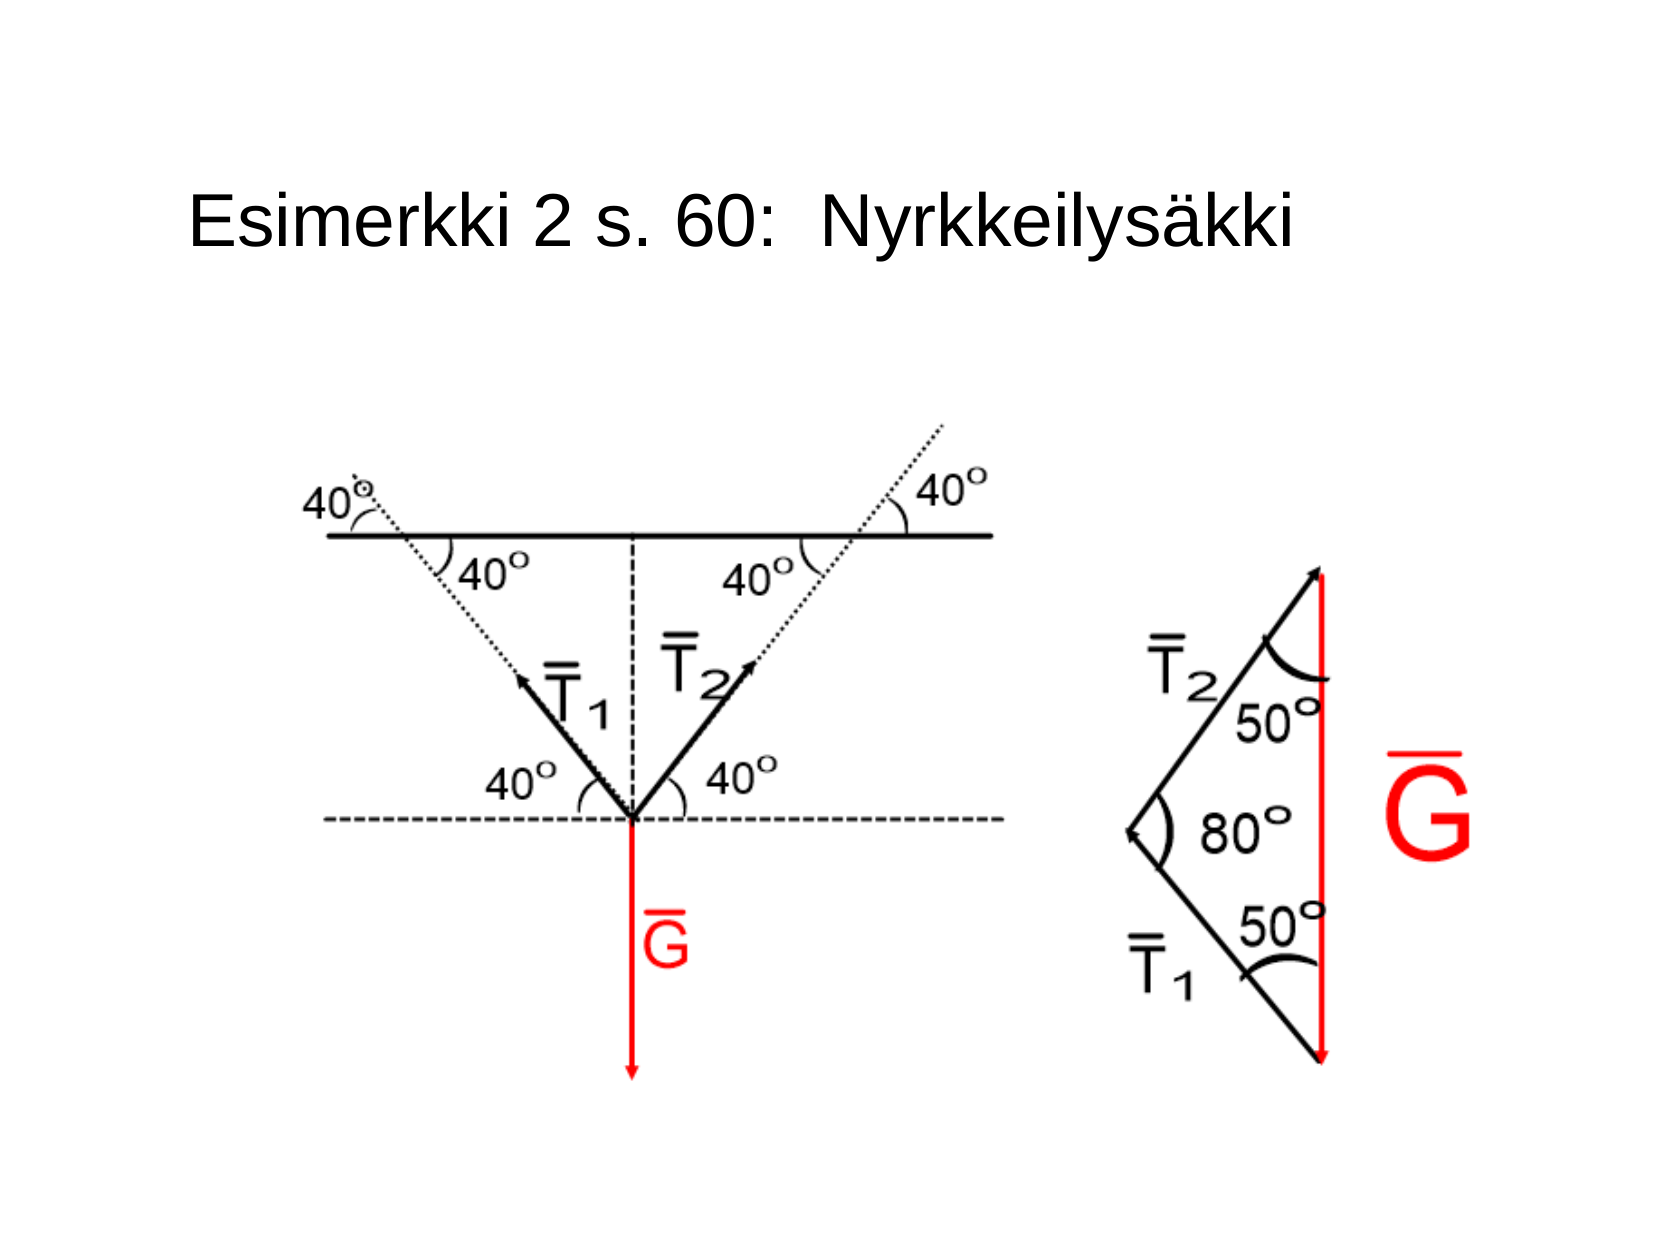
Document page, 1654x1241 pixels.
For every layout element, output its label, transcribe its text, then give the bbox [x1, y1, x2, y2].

text_box Esimerkki 2 s. 60: Nyrkkeilysäkki [172, 167, 1559, 296]
picture [226, 413, 1551, 1111]
